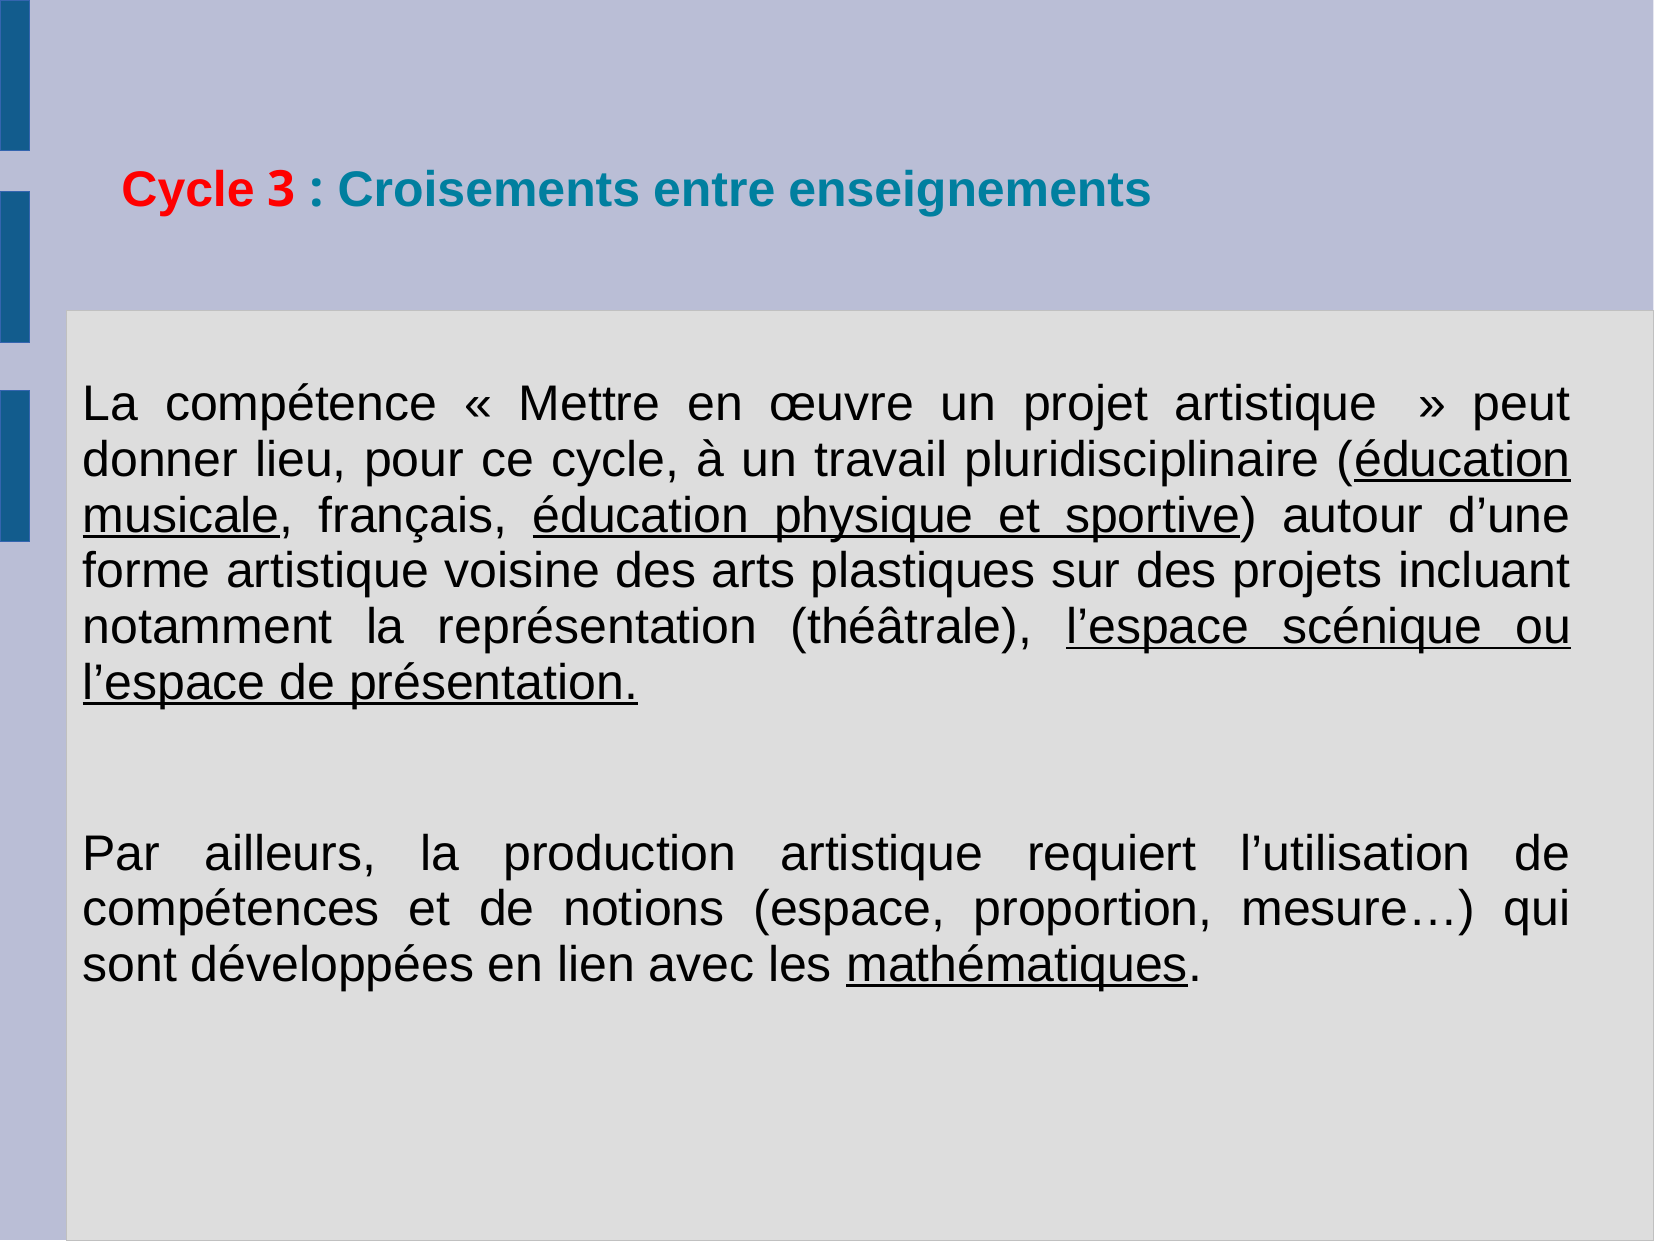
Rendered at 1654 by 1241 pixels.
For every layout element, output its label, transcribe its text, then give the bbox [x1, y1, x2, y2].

list La compétence « Mettre en œuvre un projet artistique » peut donner lieu, pour ce cycle, à un travail pluridisciplinaire (éducation musicale, français, éducation physique et sportive) autour d’une forme artistique voisine des arts plastiques sur des projets incluant notamment la représentation (théâtrale), l’espace scénique ou l’espace de présentation. Par ailleurs, la production artistique requiert l’utilisation de compétences et de notions (espace, proportion, mesure…) qui sont développées en lien avec les mathématiques. [82, 290, 1571, 995]
title Cycle 3 : Croisements entre enseignements [121, 91, 1534, 290]
